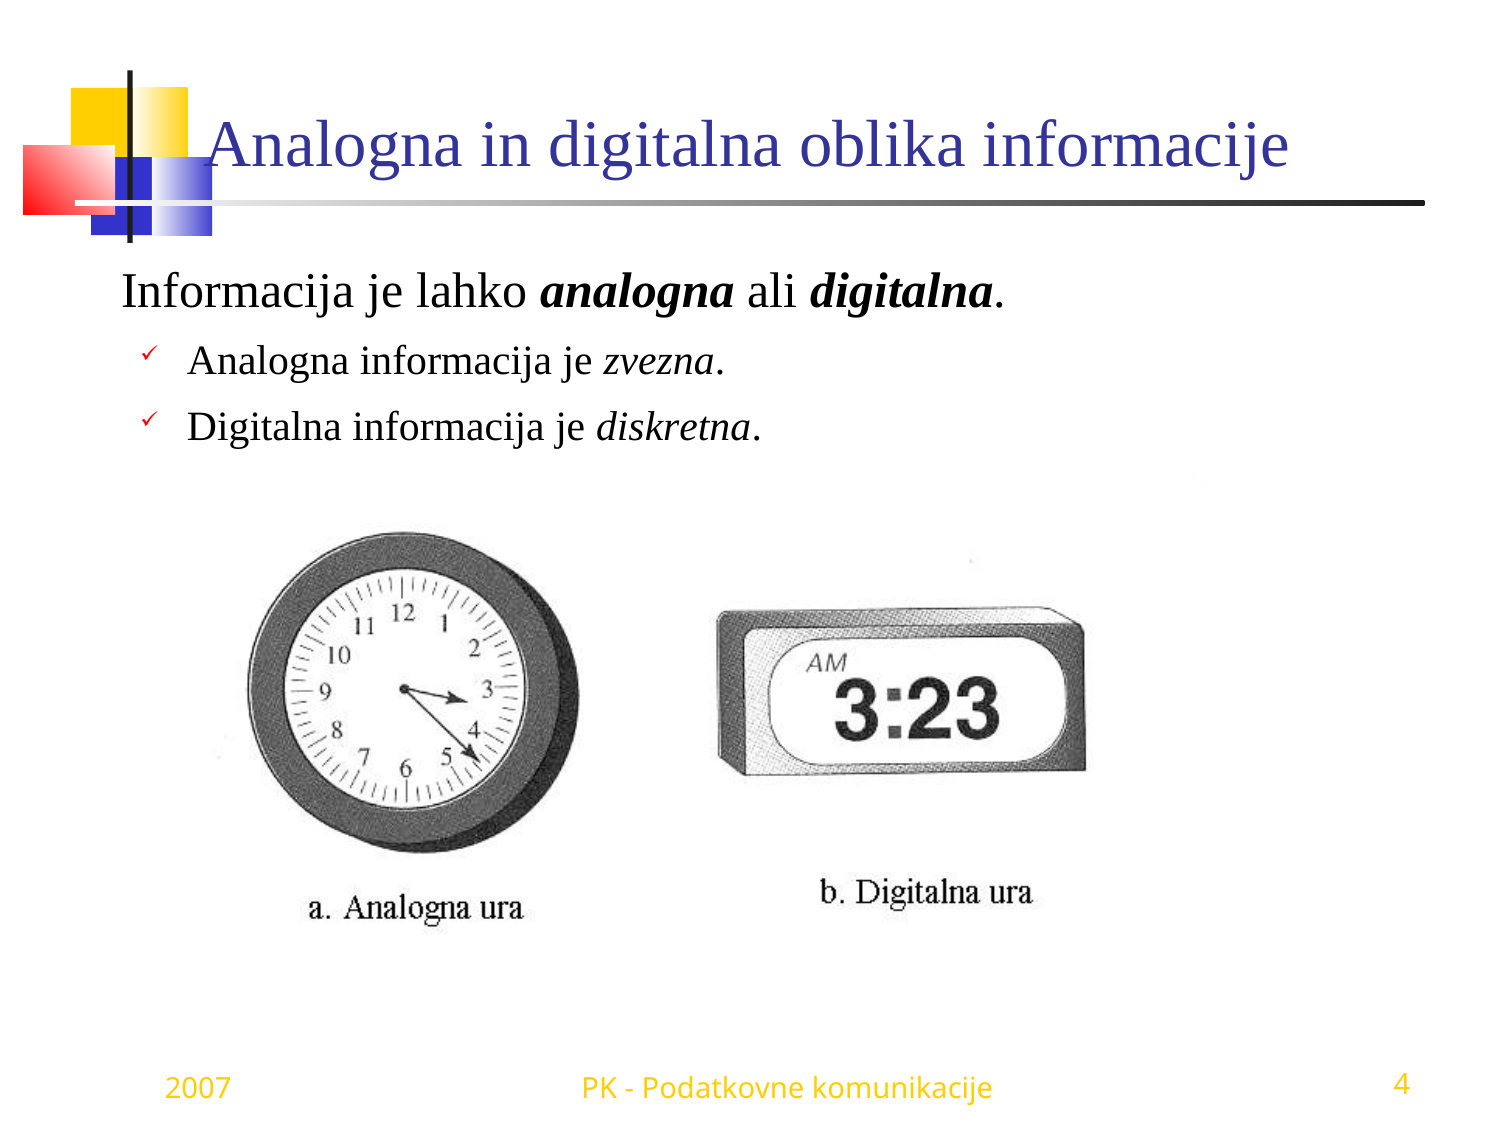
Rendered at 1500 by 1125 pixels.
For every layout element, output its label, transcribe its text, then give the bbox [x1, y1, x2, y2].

title Analogna in digitalna oblika informacije [188, 92, 1468, 188]
picture [150, 462, 1288, 1048]
text_box <number> [1112, 1037, 1426, 1113]
text_box 2007 [150, 1048, 463, 1113]
list Informacija je lahko analogna ali digitalna. Analogna informacija je zvezna. Digitalna informacija je diskretna. [50, 249, 1469, 1007]
text_box PK - Podatkovne komunikacije [549, 1048, 1026, 1113]
